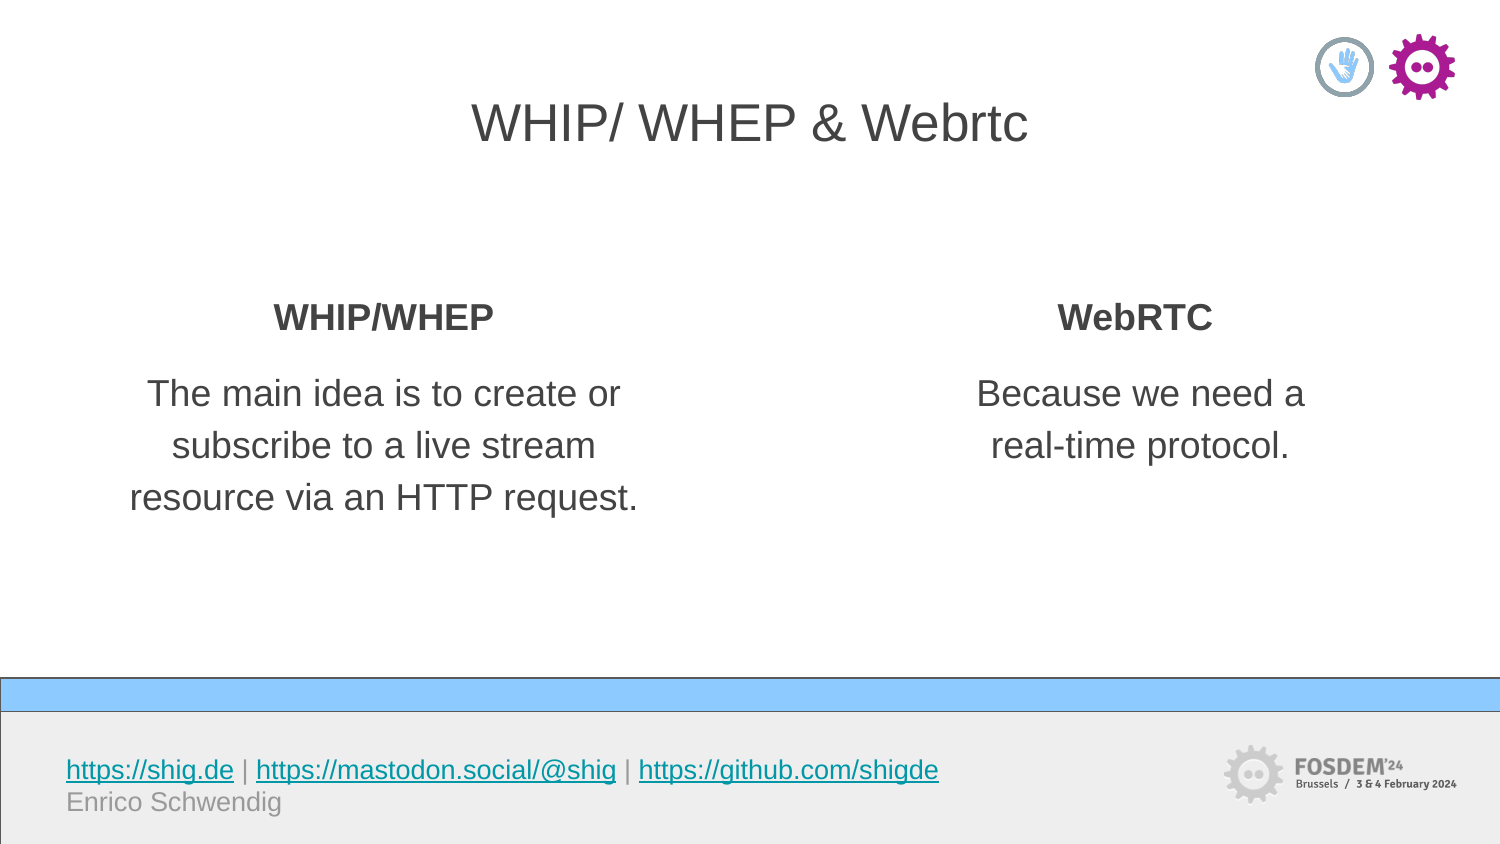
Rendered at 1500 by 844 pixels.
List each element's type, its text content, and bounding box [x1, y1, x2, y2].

picture [1312, 34, 1377, 72]
title WHIP/ WHEP & Webrtc [51, 72, 1449, 167]
picture [1217, 737, 1467, 814]
text_box WHIP/WHEP The main idea is to create or subscribe to a live stream resource via an HTTP request. [96, 270, 672, 602]
text_box WebRTC Because we need a real-time protocol. [919, 270, 1362, 534]
picture [1389, 34, 1455, 100]
